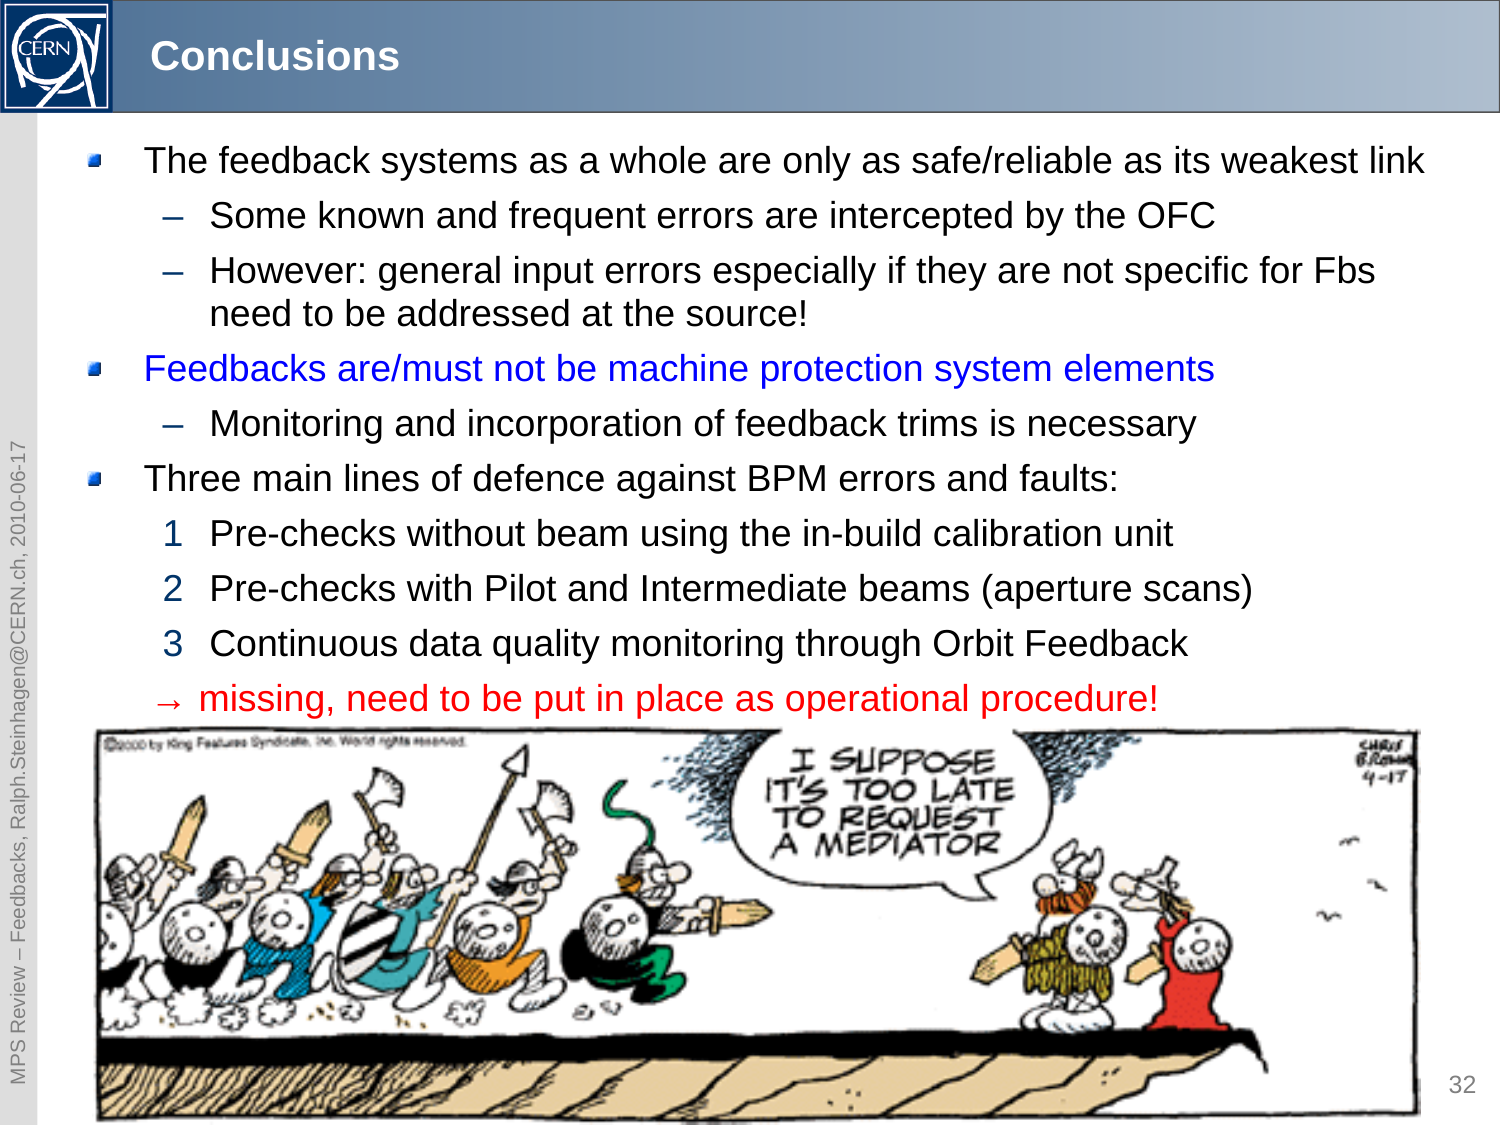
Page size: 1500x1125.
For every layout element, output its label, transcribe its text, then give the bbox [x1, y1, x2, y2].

list The feedback systems as a whole are only as safe/reliable as its weakest link Some known and frequent errors are intercepted by the OFC However: general input errors especially if they are not specific for Fbs need to be addressed at the source! Feedbacks are/must not be machine protection system elements Monitoring and incorporation of feedback trims is necessary Three main lines of defence against BPM errors and faults: Pre-checks without beam using the in-build calibration unit Pre-checks with Pilot and Intermediate beams (aperture scans) Continuous data quality monitoring through Orbit Feedback → missing, need to be put in place as operational procedure! [87, 137, 1438, 1016]
picture [92, 725, 1421, 1125]
title Conclusions [150, 0, 1201, 113]
picture [0, 0, 113, 113]
